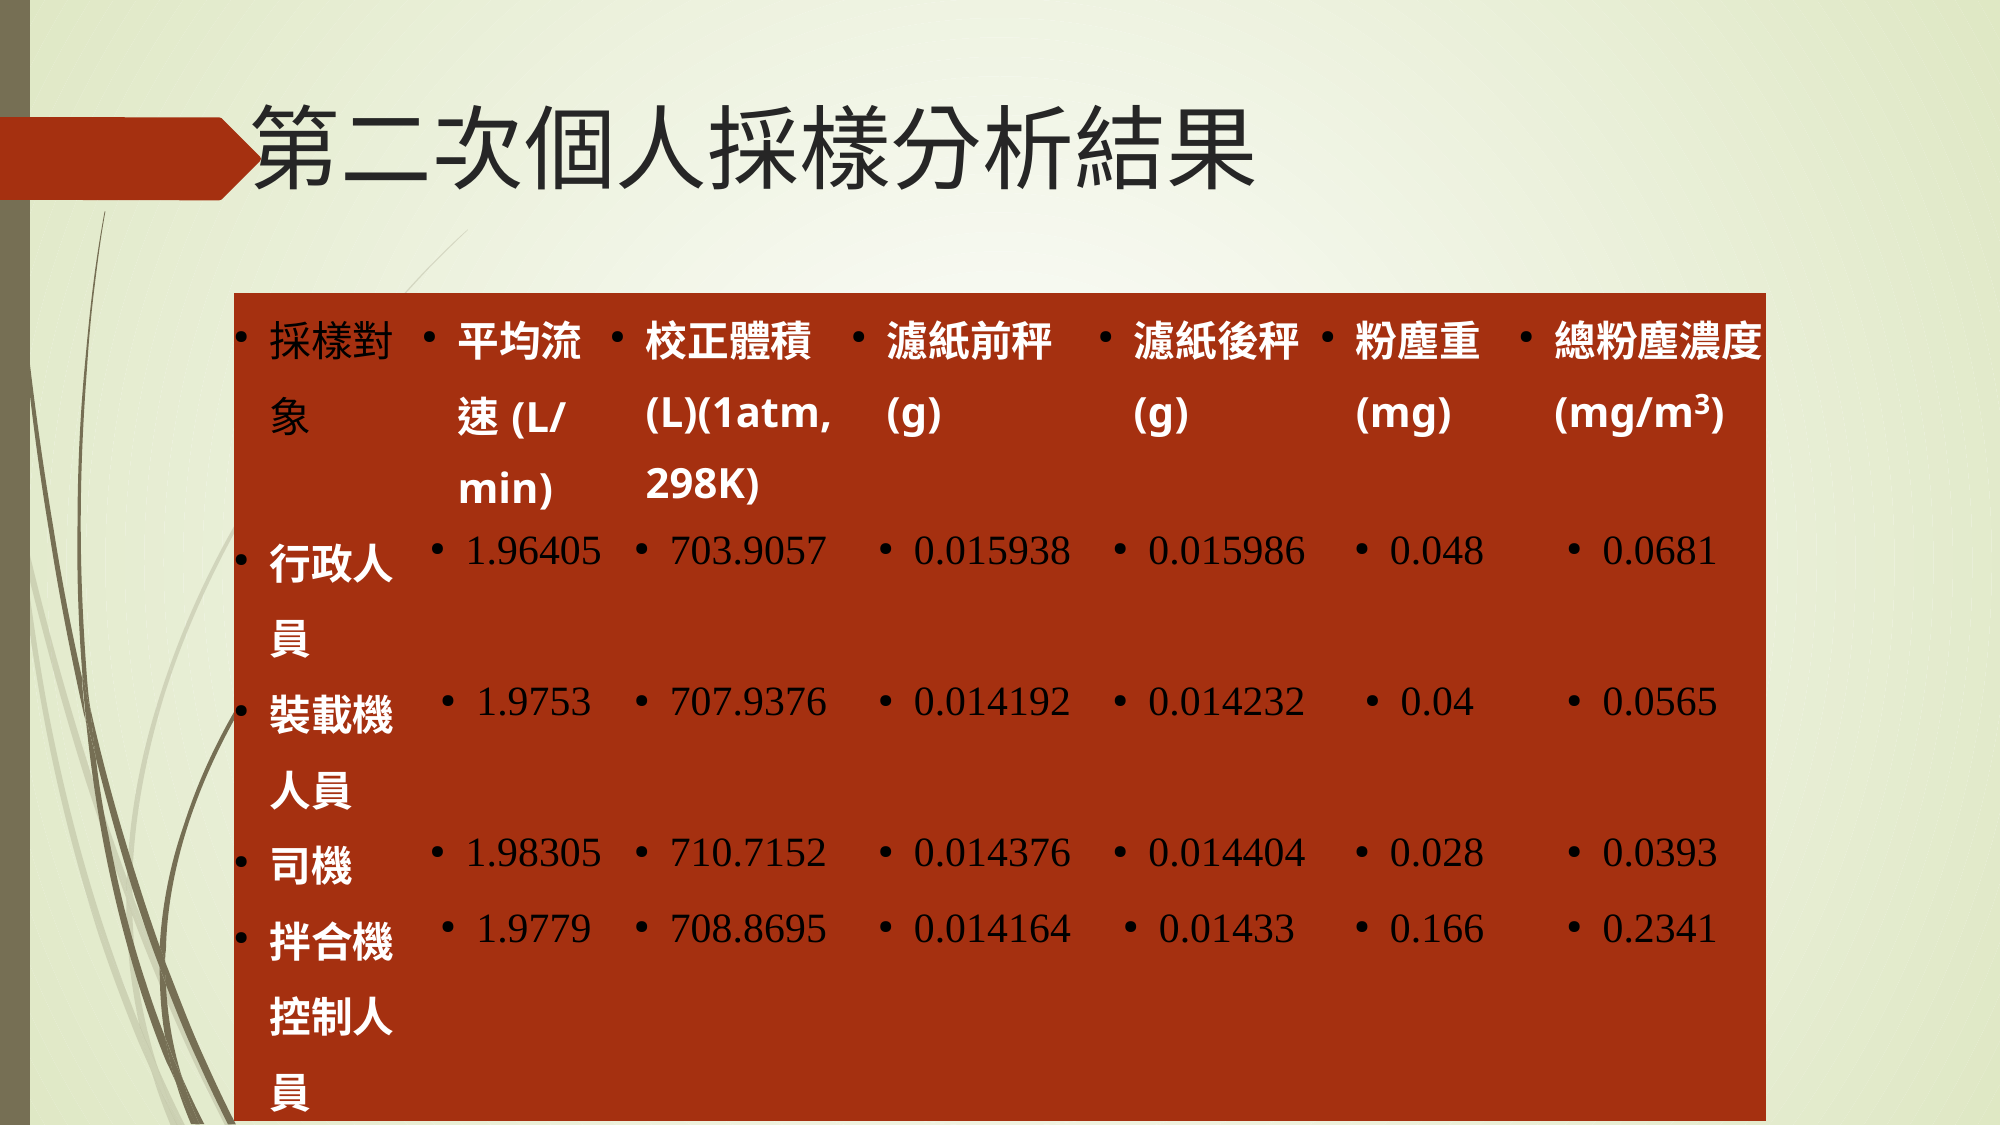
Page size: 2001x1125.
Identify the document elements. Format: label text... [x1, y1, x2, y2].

table_cell 708.8695 [610, 894, 851, 1121]
table_header 平均流速(L/min) [422, 293, 610, 516]
table_cell 0.014404 [1098, 818, 1320, 894]
table_cell 拌合機控制人員 [234, 894, 422, 1121]
table_header 總粉塵濃度(mg/m3) [1519, 293, 1766, 516]
table_header 濾紙後秤(g) [1098, 293, 1320, 516]
table_cell 0.014164 [851, 894, 1098, 1121]
table_cell 0.166 [1320, 894, 1519, 1121]
table_cell 1.96405 [422, 516, 610, 667]
table_cell 0.015938 [851, 516, 1098, 667]
table_cell 0.0681 [1519, 516, 1766, 667]
table_cell 703.9057 [610, 516, 851, 667]
table_cell 1.9753 [422, 667, 610, 818]
table_cell 司機 [234, 818, 422, 894]
table_cell 0.014232 [1098, 667, 1320, 818]
table_cell 0.0393 [1519, 818, 1766, 894]
table_cell 1.9779 [422, 894, 610, 1121]
table_cell 0.048 [1320, 516, 1519, 667]
table_header 濾紙前秤(g) [851, 293, 1098, 516]
table_cell 707.9376 [610, 667, 851, 818]
table_cell 0.2341 [1519, 894, 1766, 1121]
table_header 校正體積(L)(1atm, 298K) [610, 293, 851, 516]
table_cell 1.98305 [422, 818, 610, 894]
table_cell 裝載機人員 [234, 667, 422, 818]
title 第二次個人採樣分析結果 [234, 82, 1696, 293]
table_cell 0.04 [1320, 667, 1519, 818]
table_header 粉塵重(mg) [1320, 293, 1519, 516]
table_cell 0.015986 [1098, 516, 1320, 667]
table_cell 行政人員 [234, 516, 422, 667]
table_cell 0.0565 [1519, 667, 1766, 818]
table_cell 0.01433 [1098, 894, 1320, 1121]
table_cell 710.7152 [610, 818, 851, 894]
table_cell 0.014192 [851, 667, 1098, 818]
table_cell 0.028 [1320, 818, 1519, 894]
table_cell 0.014376 [851, 818, 1098, 894]
table_header 採樣對象 [234, 293, 422, 516]
